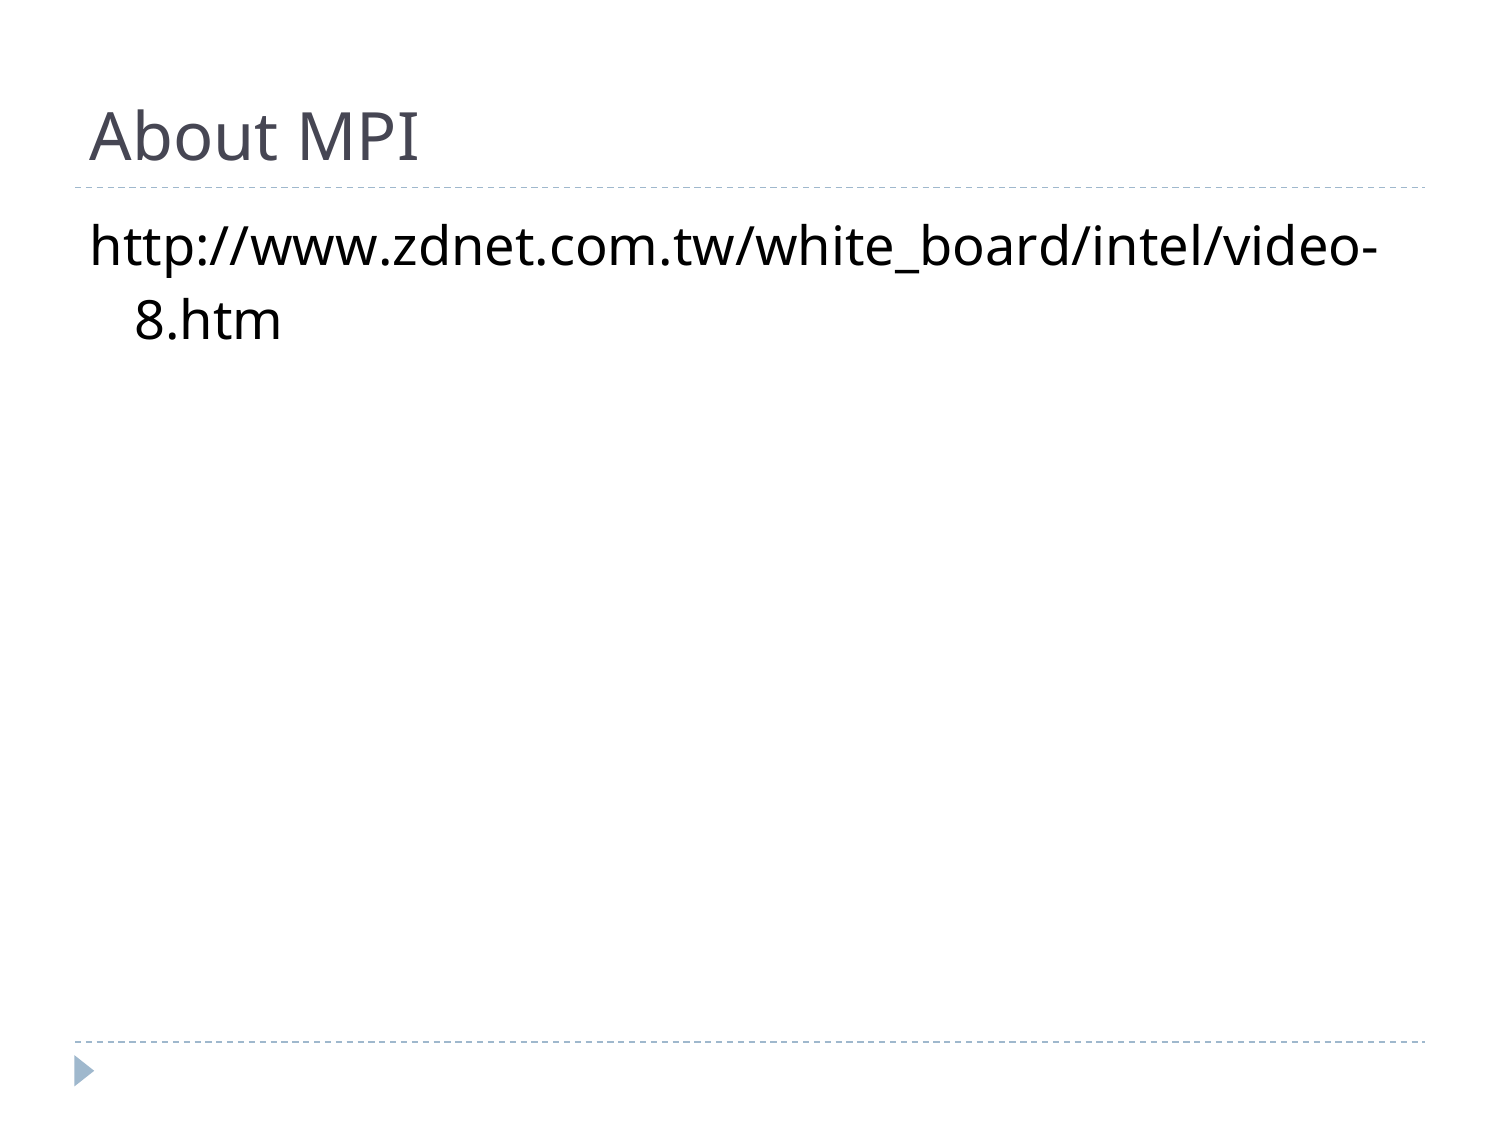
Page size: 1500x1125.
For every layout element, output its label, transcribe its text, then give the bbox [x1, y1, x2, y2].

list http://www.zdnet.com.tw/white_board/intel/video-8.htm [75, 200, 1426, 1010]
title About MPI [75, 24, 1426, 188]
